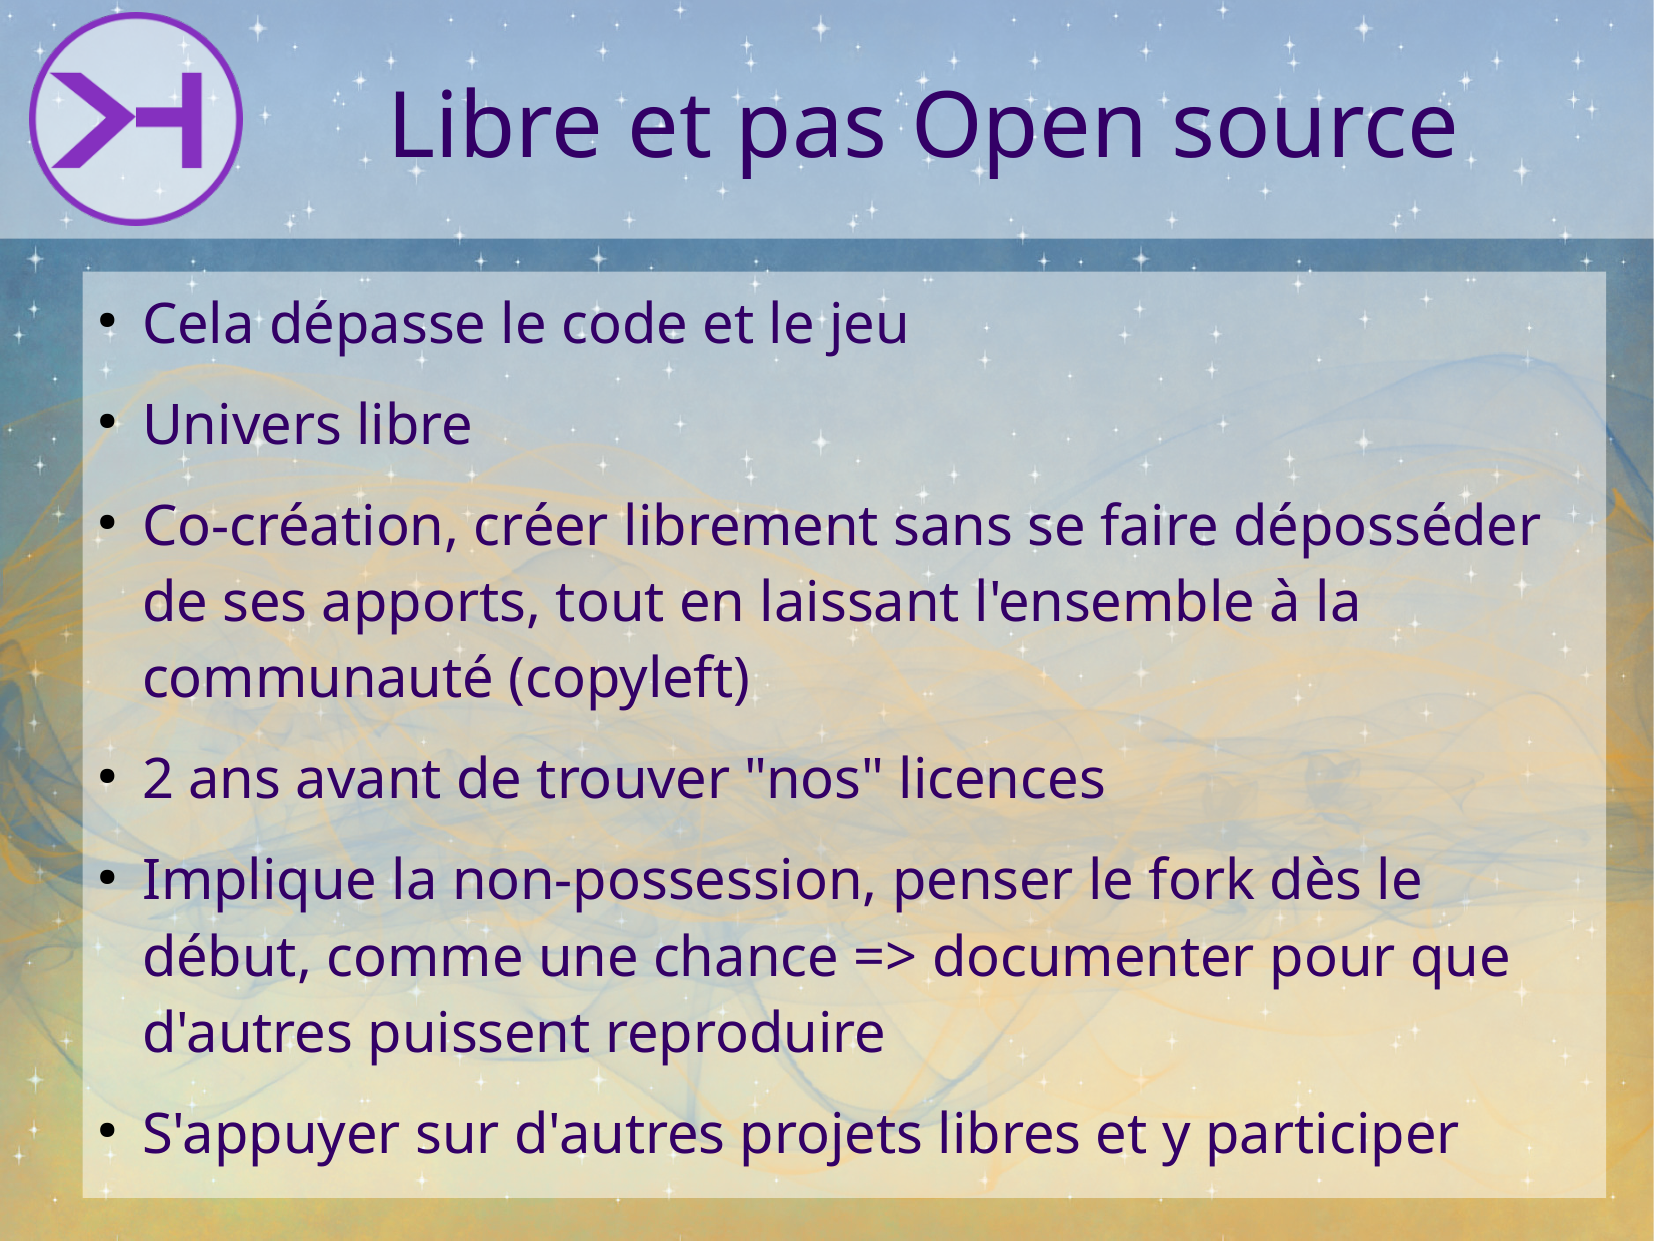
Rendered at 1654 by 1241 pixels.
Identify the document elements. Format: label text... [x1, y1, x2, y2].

list Cela dépasse le code et le jeu Univers libre Co-création, créer librement sans se faire déposséder de ses apports, tout en laissant l'ensemble à la communauté (copyleft) 2 ans avant de trouver "nos" licences Implique la non-possession, penser le fork dès le début, comme une chance => documenter pour que d'autres puissent reproduire S'appuyer sur d'autres projets libres et y participer [82, 283, 1560, 1175]
title Libre et pas Open source [242, 18, 1571, 226]
picture [0, 239, 1654, 1241]
picture [29, 12, 243, 226]
